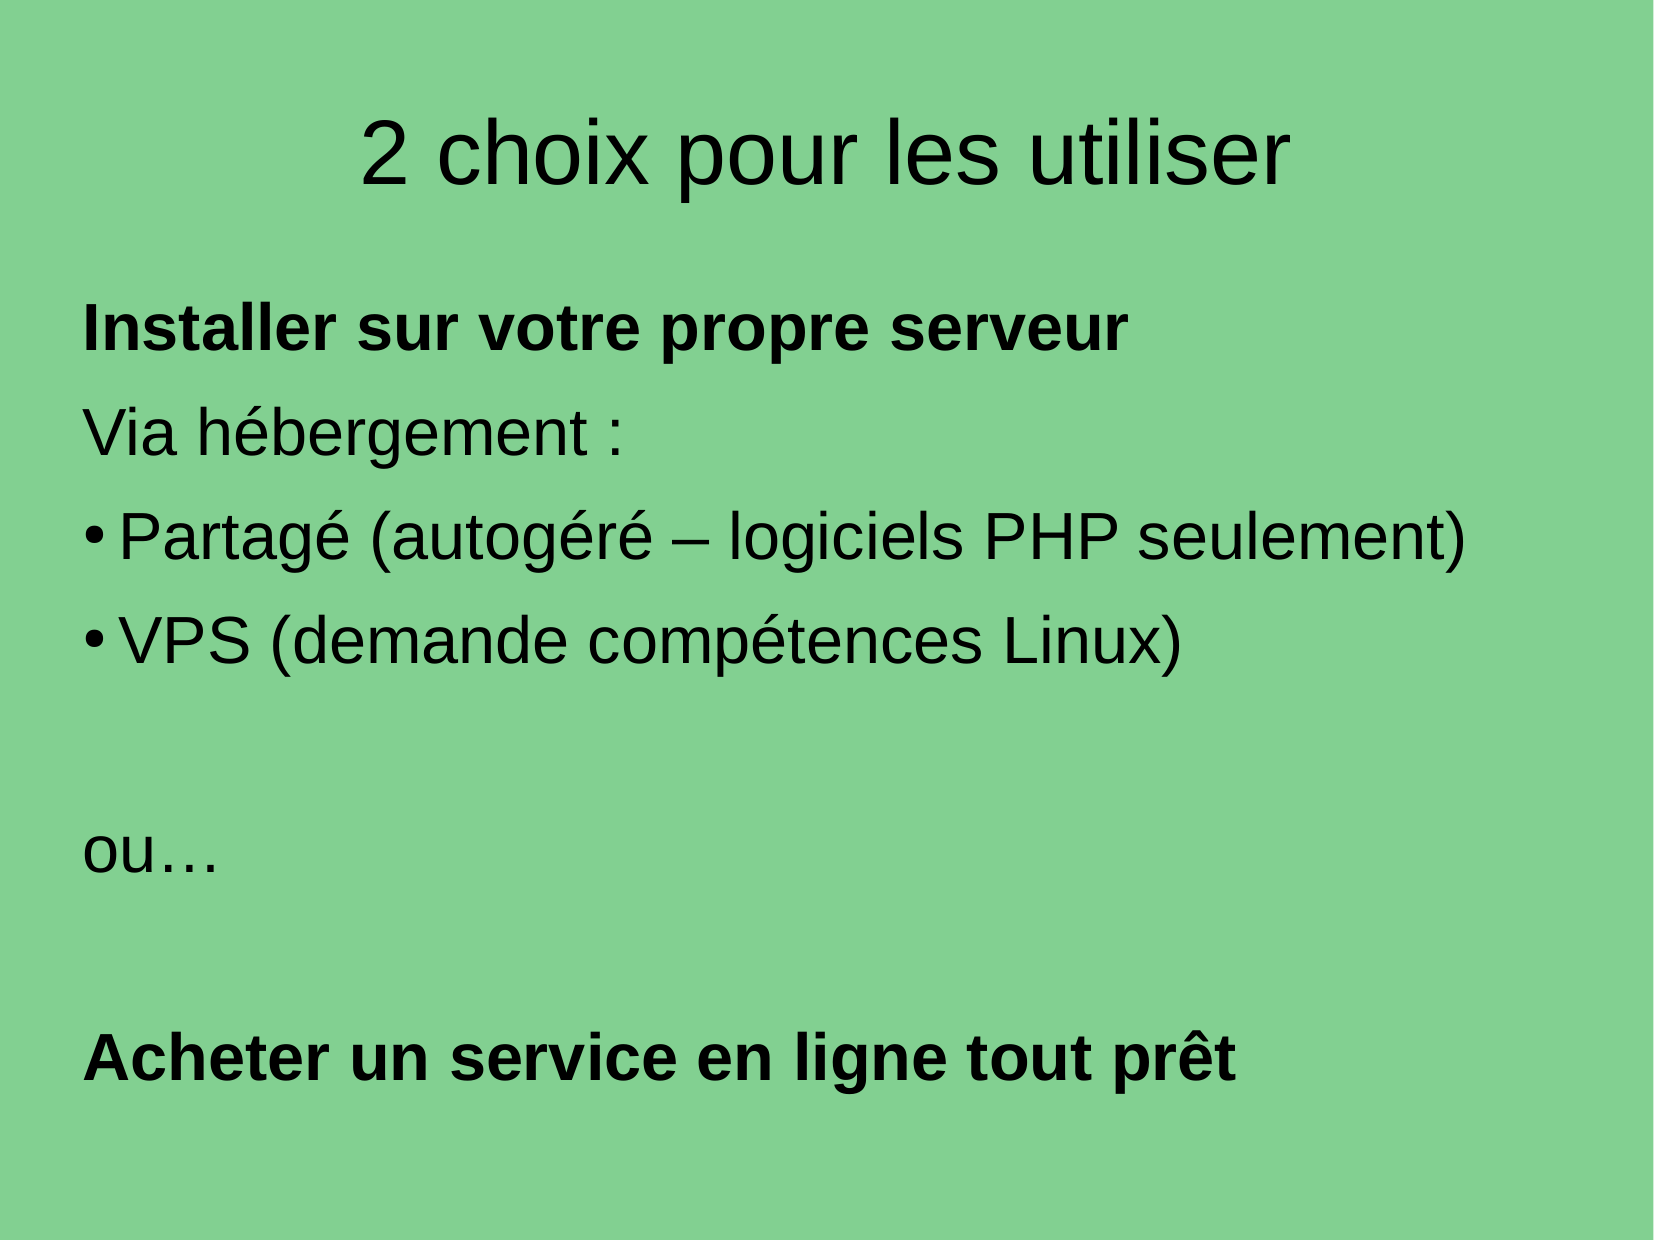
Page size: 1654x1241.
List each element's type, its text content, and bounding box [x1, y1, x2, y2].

title 2 choix pour les utiliser [82, 49, 1571, 257]
list Installer sur votre propre serveur Via hébergement : Partagé (autogéré – logiciels PHP seulement) VPS (demande compétences Linux) ou… Acheter un service en ligne tout prêt [82, 290, 1571, 1186]
